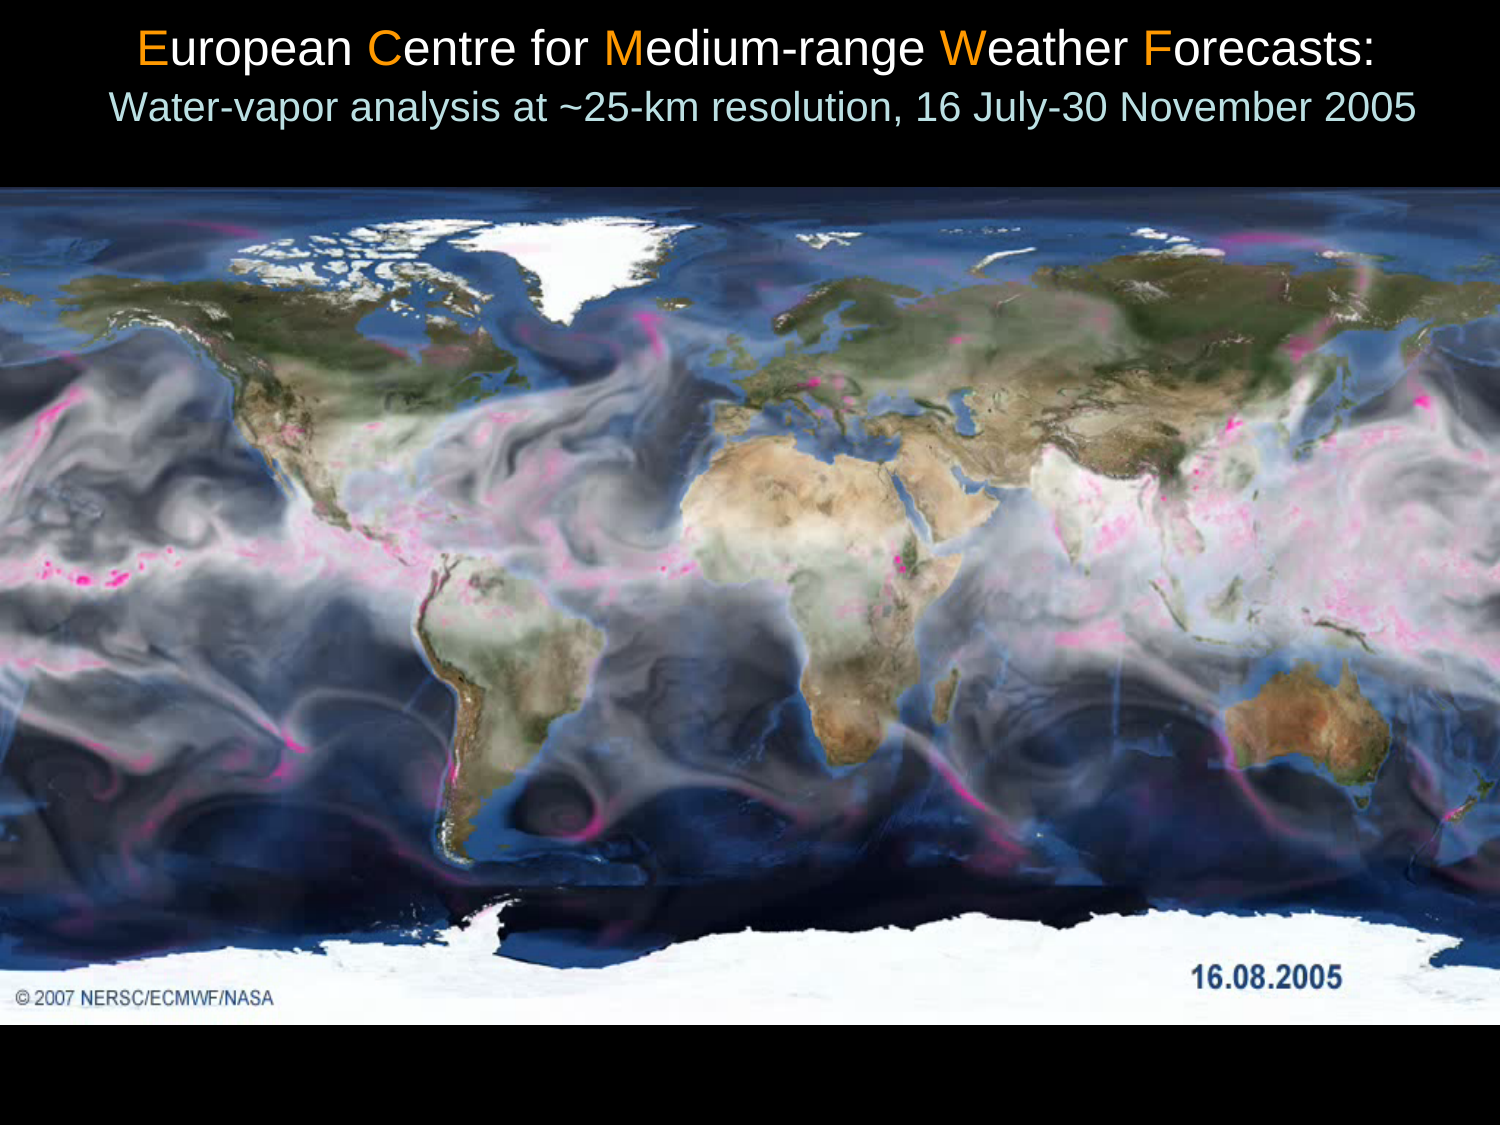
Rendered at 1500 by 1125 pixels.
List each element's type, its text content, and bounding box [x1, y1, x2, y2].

picture [0, 187, 1500, 1026]
text_box European Centre for Medium-range Weather Forecasts: Water-vapor analysis at ~25-km resolution, 16 July-30 November 2005 [24, 12, 1488, 140]
